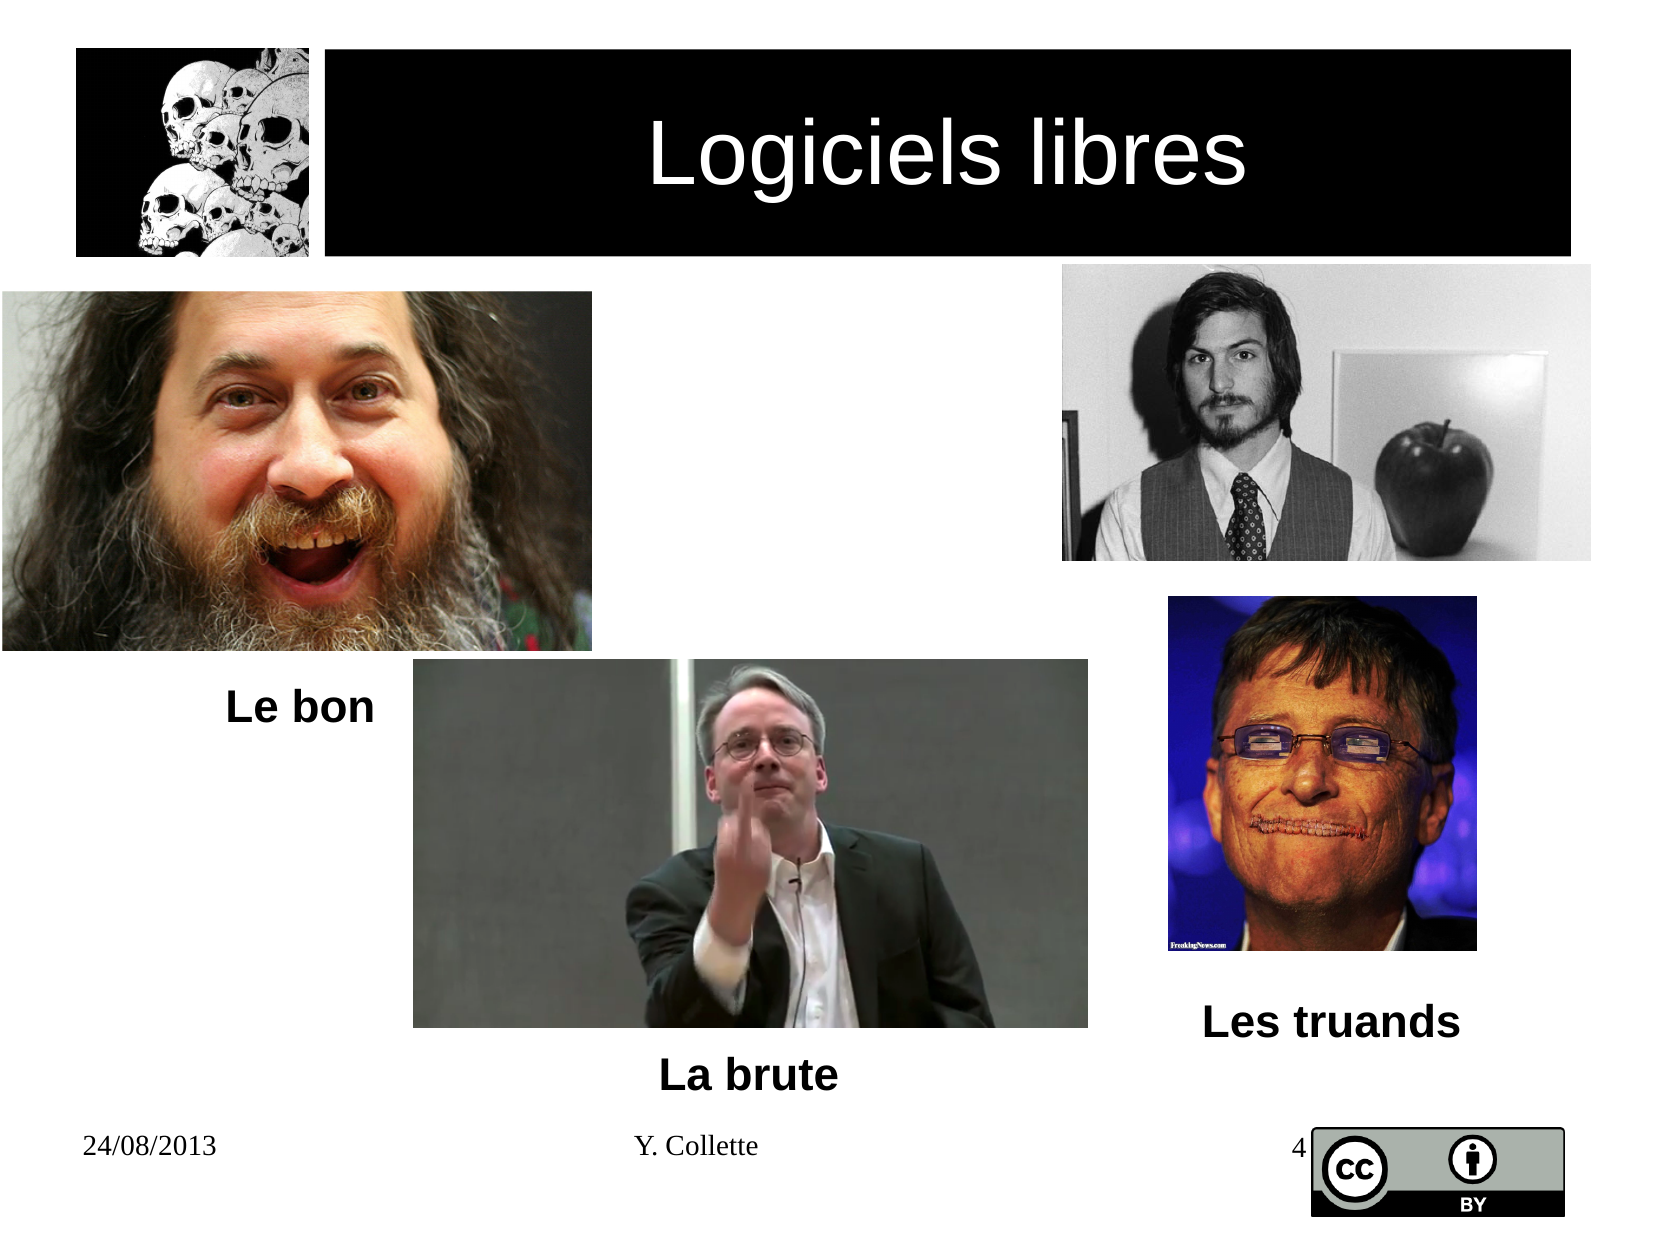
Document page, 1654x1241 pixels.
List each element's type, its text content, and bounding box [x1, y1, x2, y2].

picture [1168, 596, 1477, 951]
picture [76, 48, 309, 257]
picture [1062, 264, 1591, 562]
picture [413, 659, 1088, 1028]
title Logiciels libres [324, 49, 1571, 257]
picture [0, 289, 592, 651]
text_box Les truands [1163, 962, 1483, 1055]
text_box La brute [625, 1028, 892, 1108]
text_box Le bon [170, 651, 413, 741]
picture [1311, 1127, 1565, 1217]
